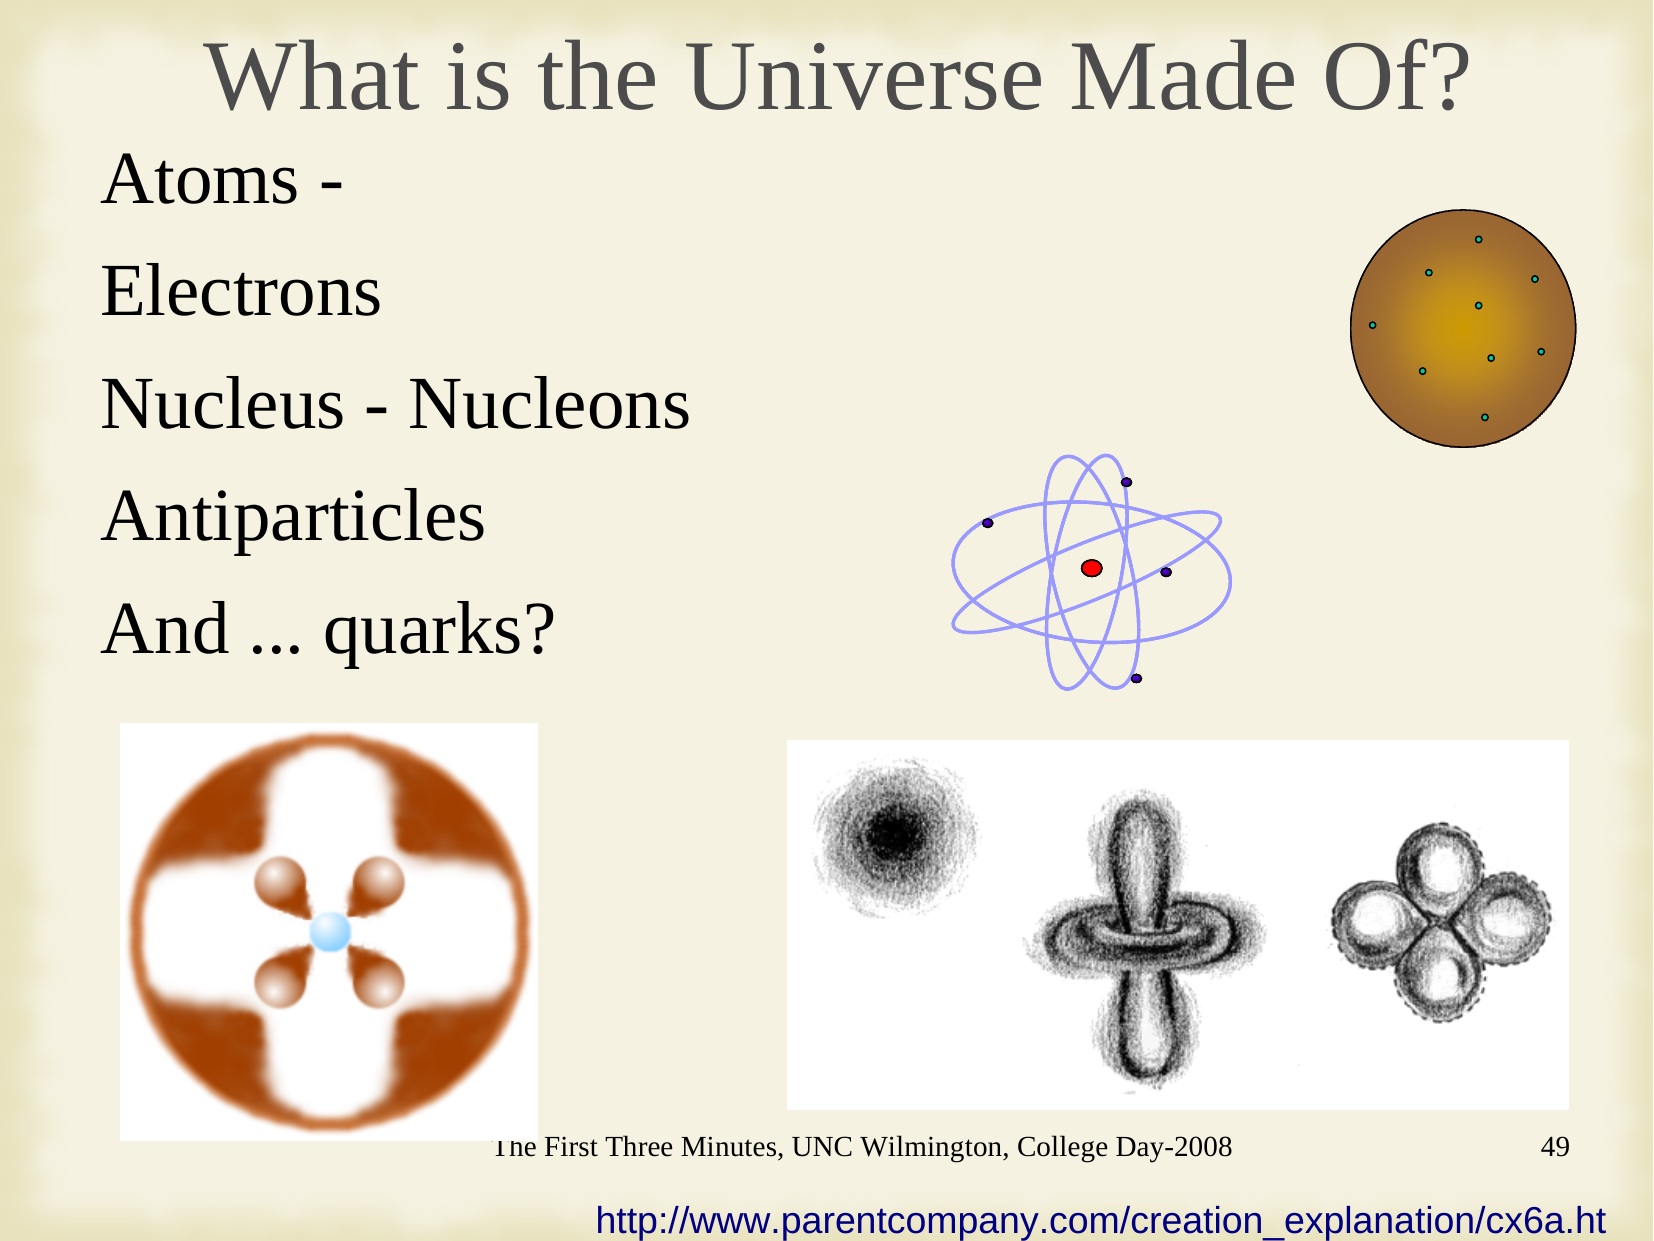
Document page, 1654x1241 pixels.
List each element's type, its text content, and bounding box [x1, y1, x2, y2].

picture [0, 0, 1654, 1241]
list Atoms - Electrons Nucleus - Nucleons Antiparticles And ... quarks? [82, 136, 901, 674]
title What is the Universe Made Of? [166, 0, 1512, 180]
text_box http://www.parentcompany.com/creation_explanation/cx6a.htm [580, 1192, 1650, 1241]
